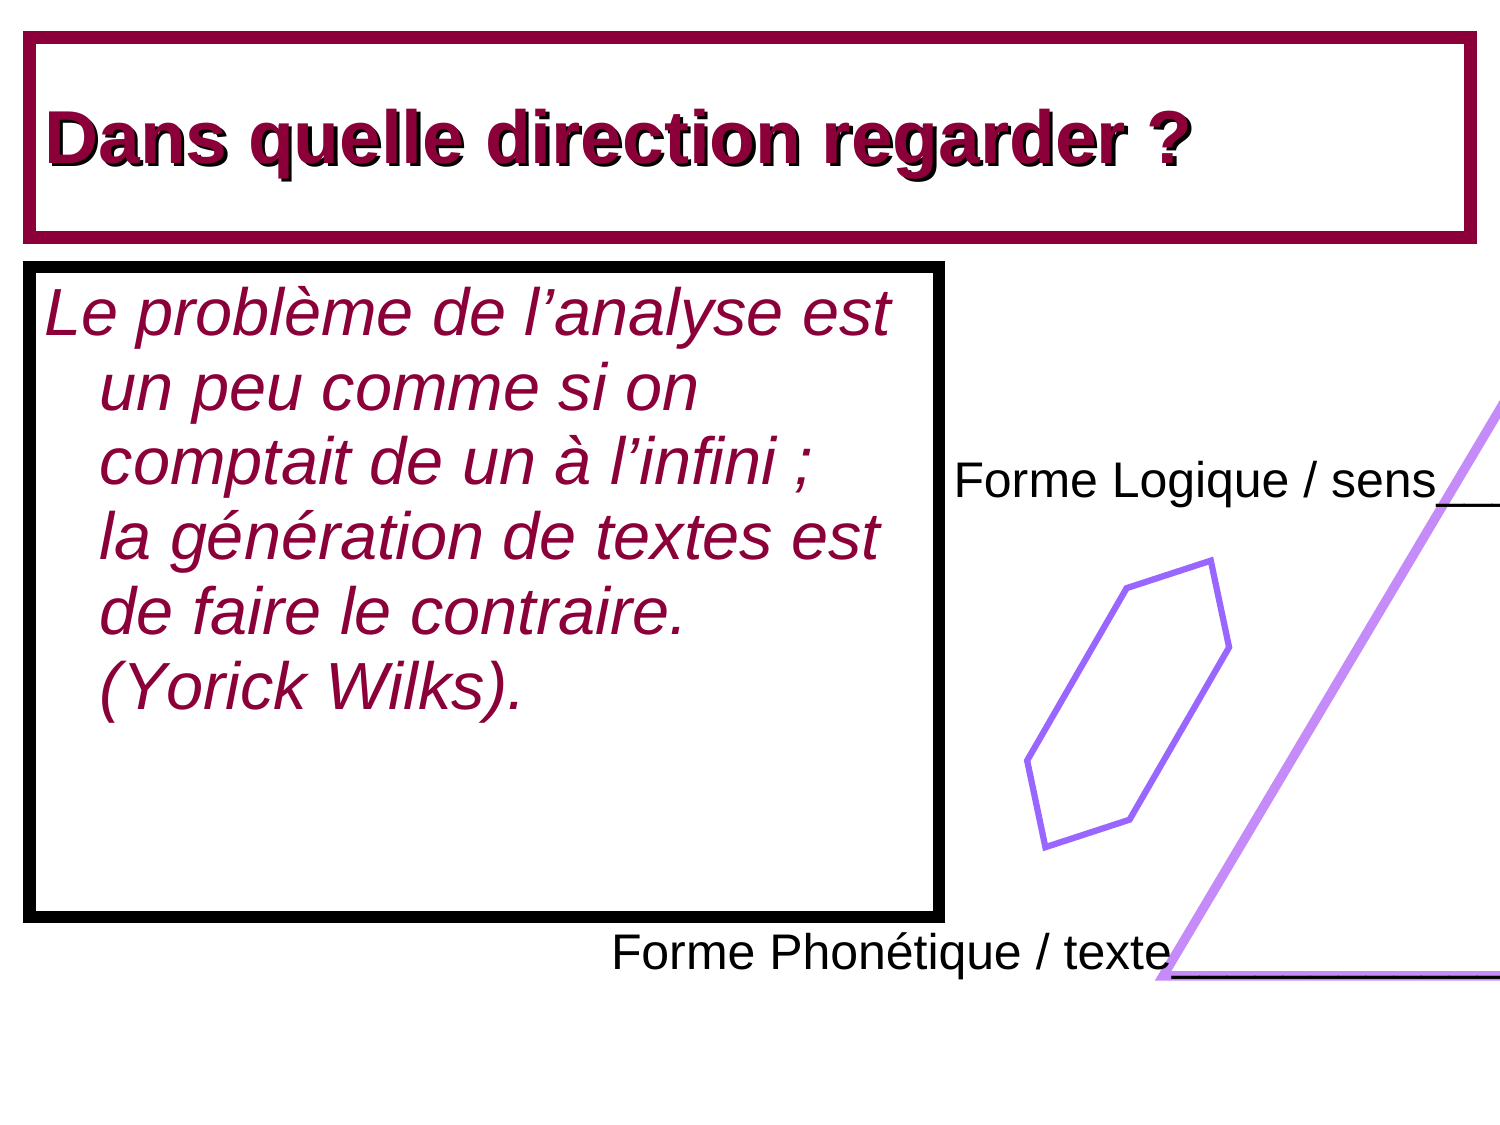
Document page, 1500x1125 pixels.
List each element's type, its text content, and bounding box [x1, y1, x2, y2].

text_box Le problème de l’analyse est un peu comme si on comptait de un à l’infini ; la génération de textes est de faire le contraire. (Yorick Wilks). [29, 267, 939, 917]
text_box Forme Phonétique / texte__________________________ [596, 916, 1500, 1016]
title Dans quelle direction regarder ? [29, 37, 1471, 238]
text_box Forme Logique / sens_______ [938, 444, 1500, 544]
text_box [1027, 560, 1230, 848]
